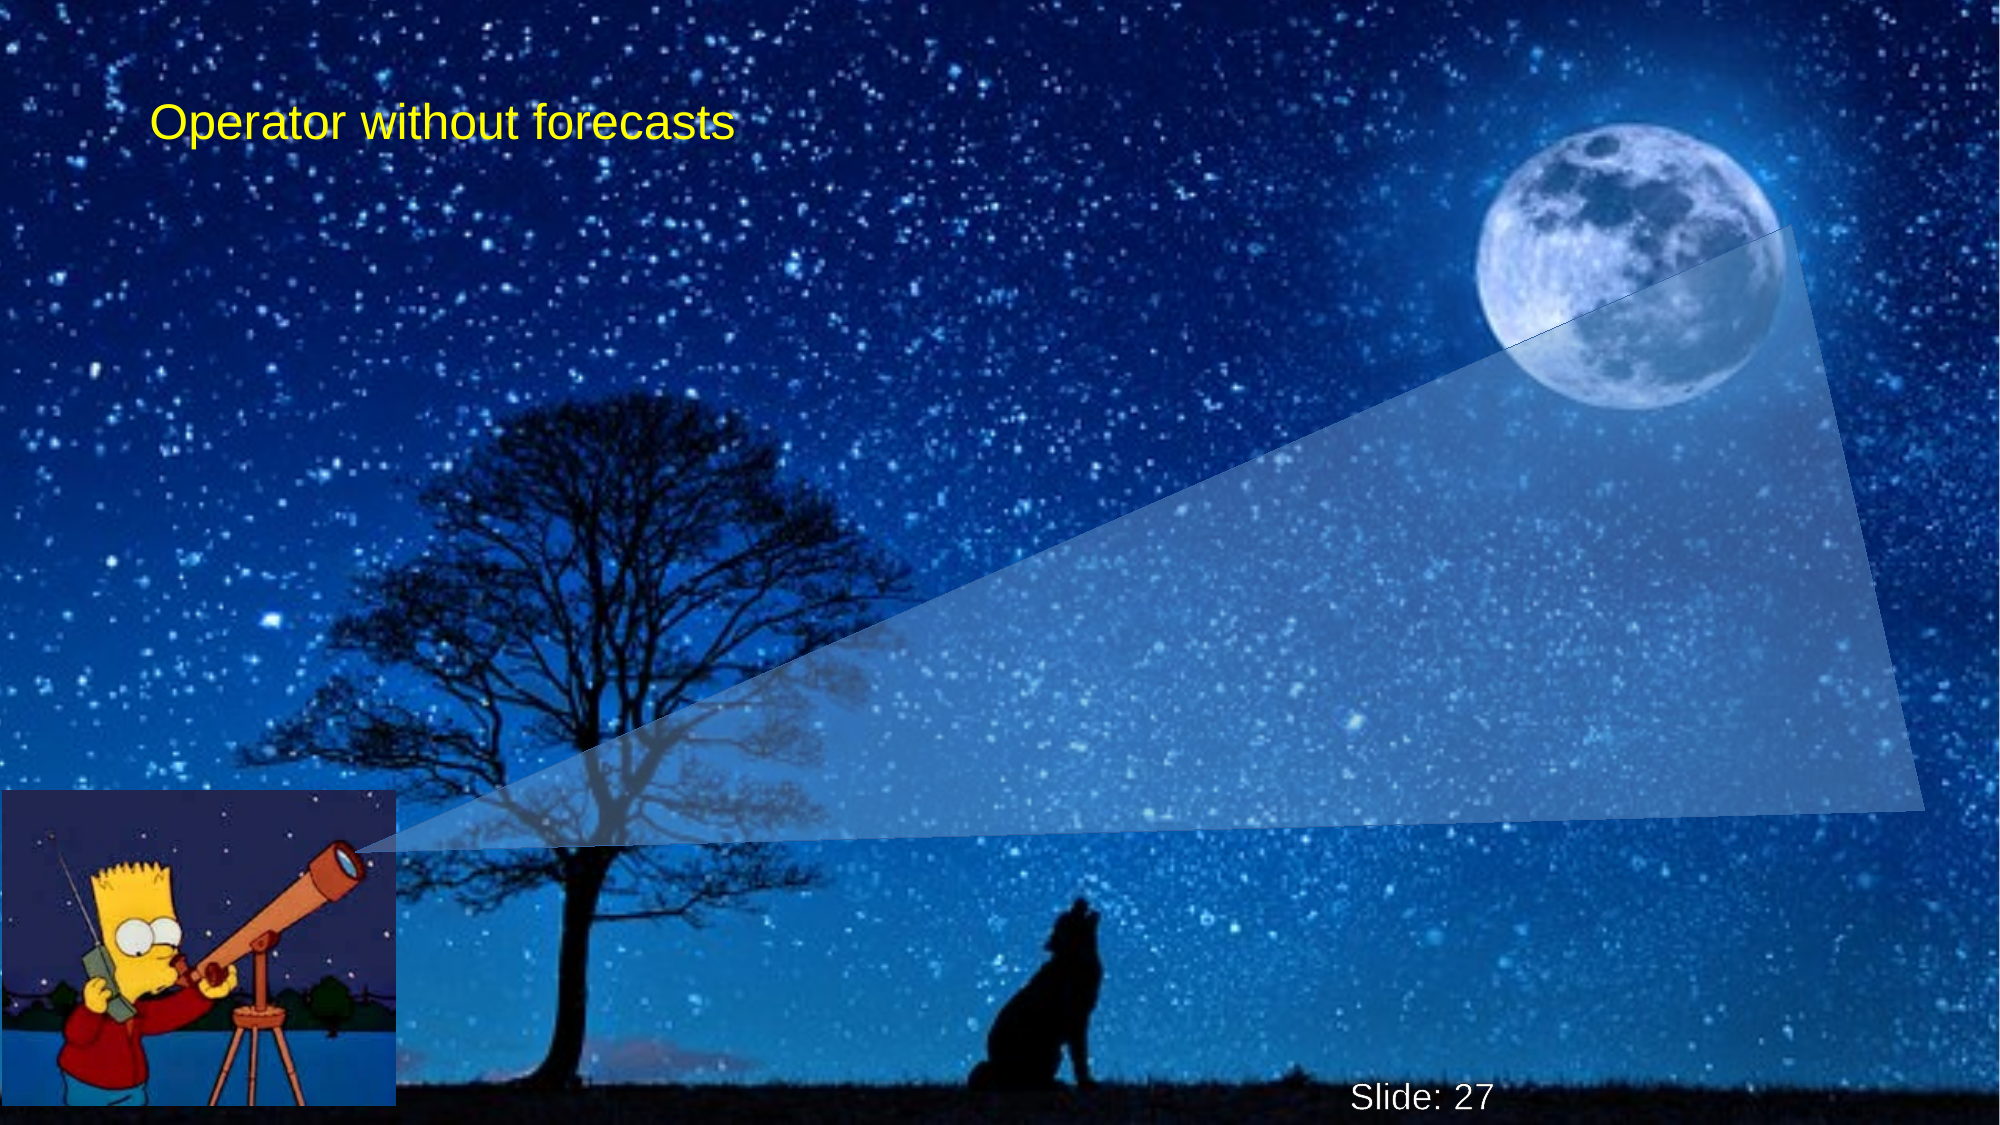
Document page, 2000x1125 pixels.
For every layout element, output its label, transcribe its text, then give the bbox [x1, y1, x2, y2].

picture [0, 0, 2000, 1125]
text_box [355, 224, 1925, 853]
text_box Slide: 27 [1334, 1068, 1524, 1125]
title Operator without forecasts [35, 59, 851, 186]
